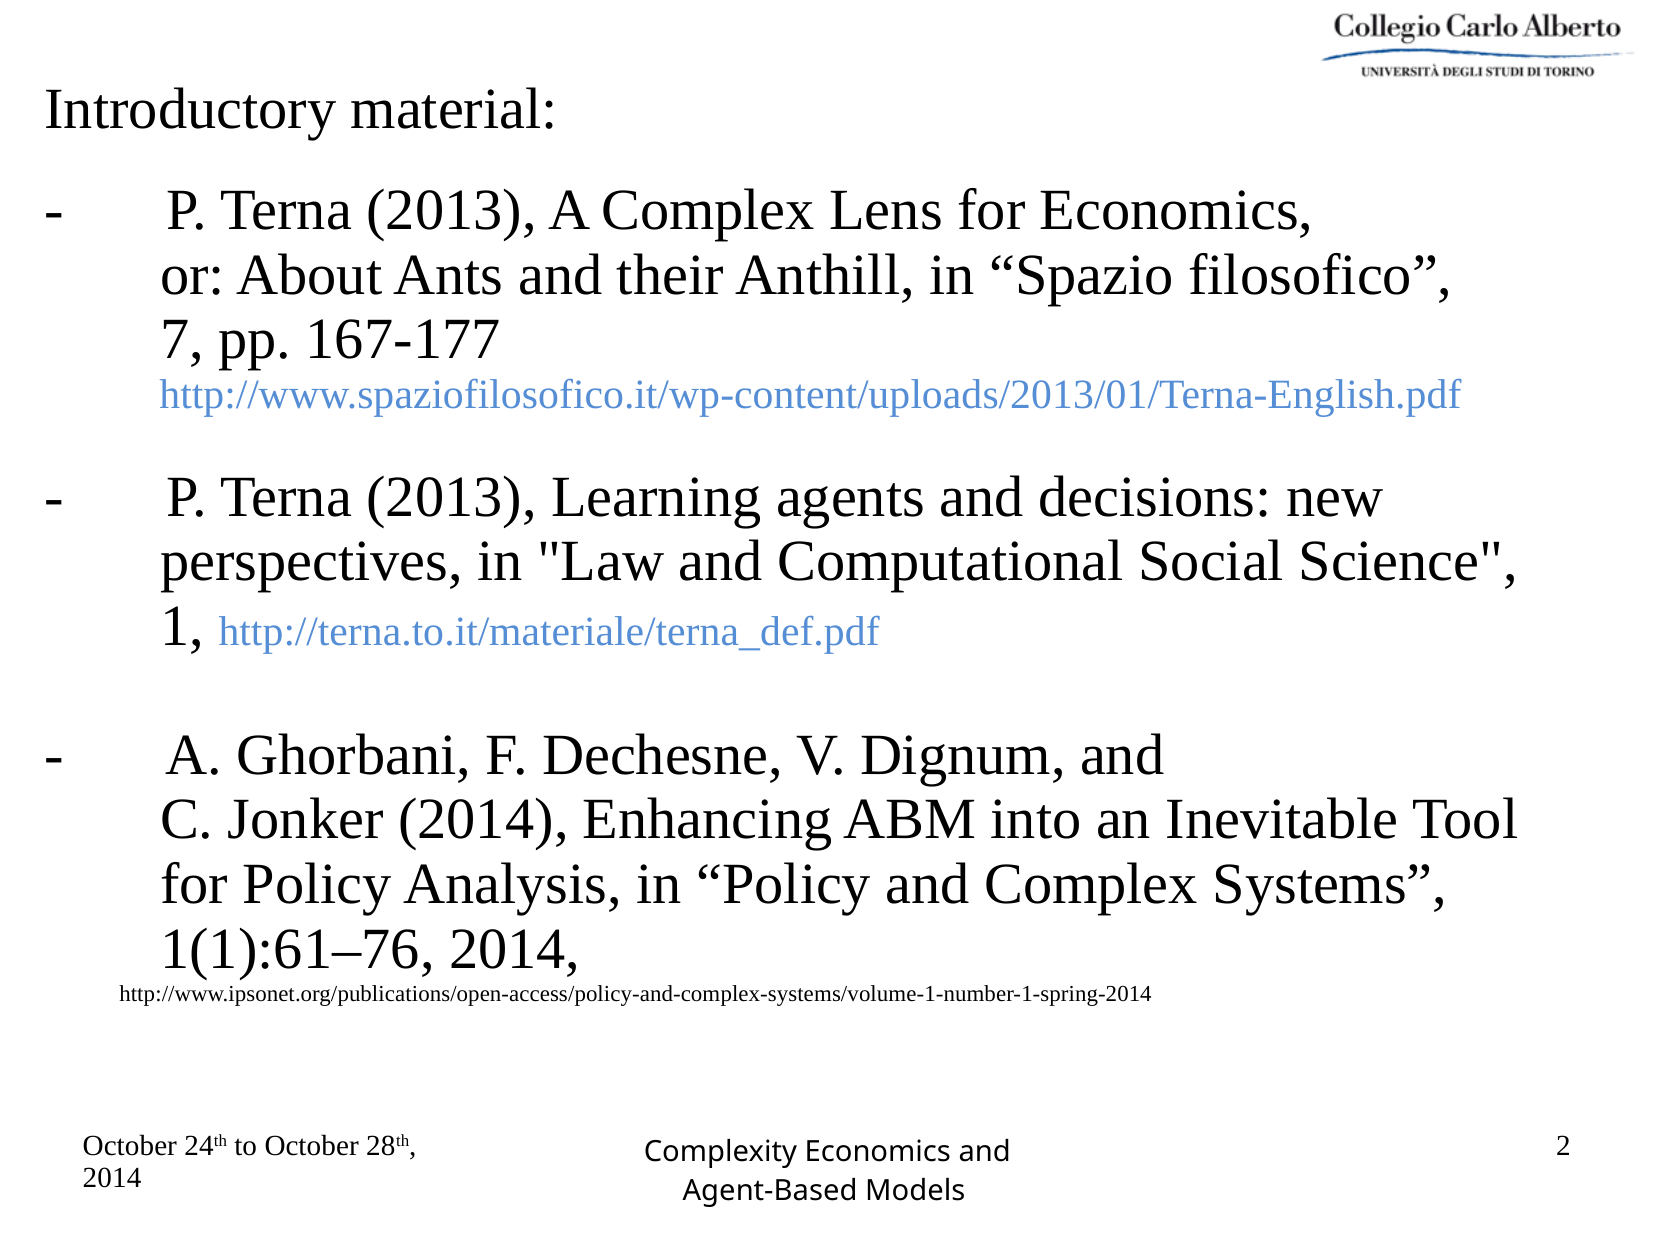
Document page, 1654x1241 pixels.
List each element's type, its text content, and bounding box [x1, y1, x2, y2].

picture [1312, 0, 1645, 92]
text_box Introductory material: - P. Terna (2013), A Complex Lens for Economics, or: About Ants and their Anthill, in “Spazio filosofico”, 7, pp. 167-177 http://www.spaziofilosofico.it/wp-content/uploads/2013/01/Terna-English.pdf - P. Terna (2013), Learning agents and decisions: new perspectives, in "Law and Computational Social Science", 1, http://terna.to.it/materiale/terna_def.pdf - A. Ghorbani, F. Dechesne, V. Dignum, and C. Jonker (2014), Enhancing ABM into an Inevitable Tool for Policy Analysis, in “Policy and Complex Systems”, 1(1):61–76, 2014, http://www.ipsonet.org/publications/open-access/policy-and-complex-systems/volume-1-number-1-spring-2014 [29, 68, 1630, 1088]
